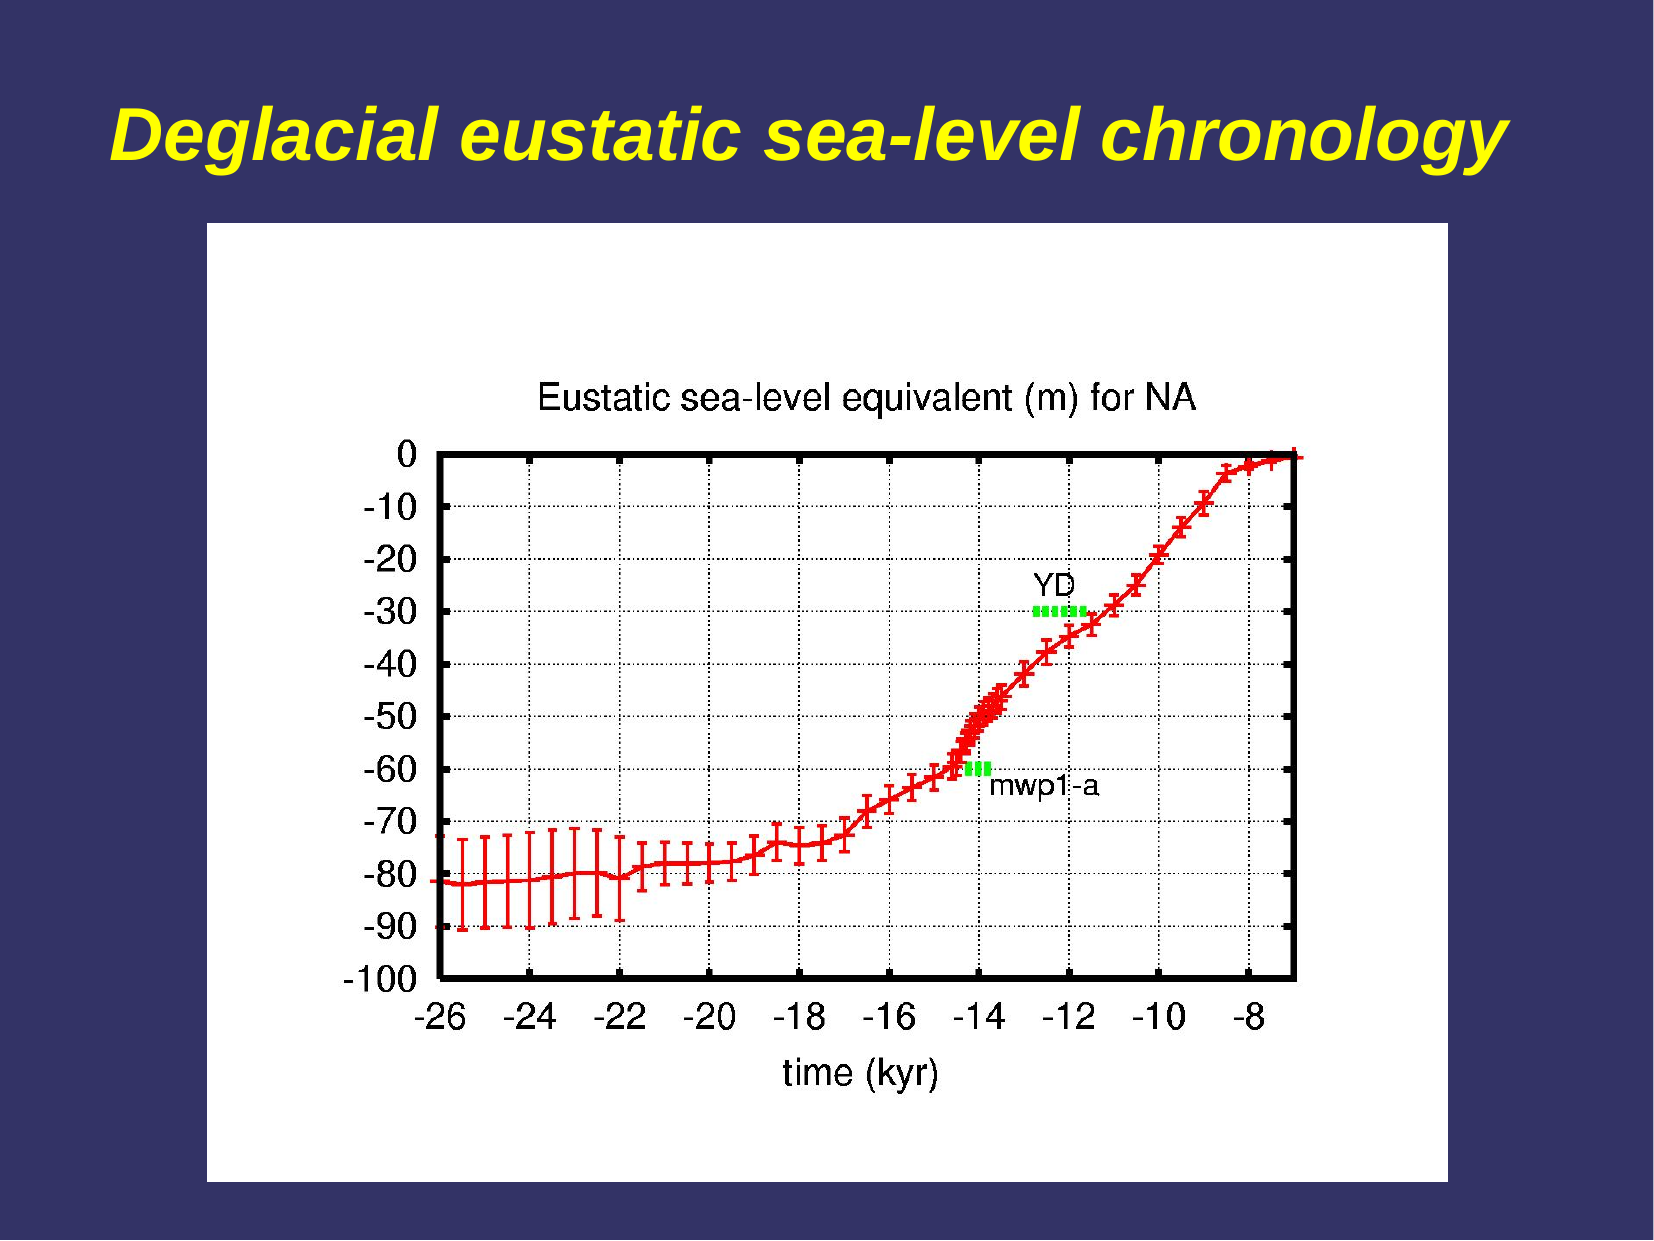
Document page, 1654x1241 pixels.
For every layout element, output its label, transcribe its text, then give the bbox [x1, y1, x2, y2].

title Deglacial eustatic sea-level chronology [103, 49, 1516, 224]
picture [207, 223, 1448, 1182]
